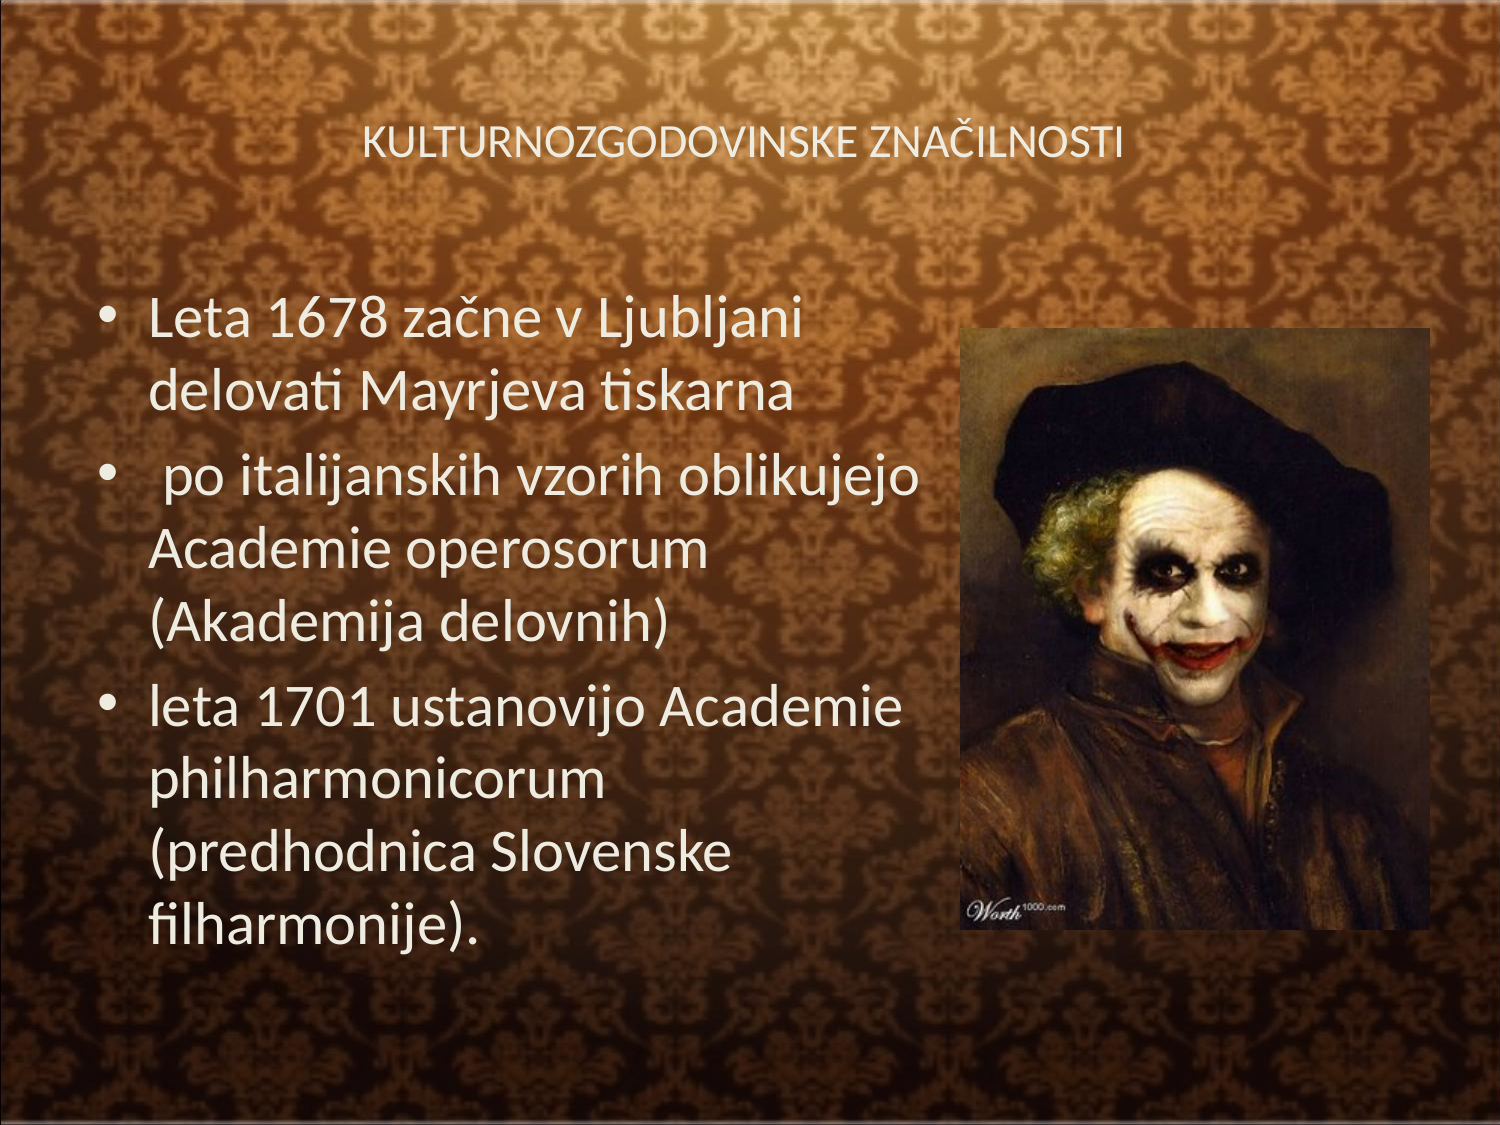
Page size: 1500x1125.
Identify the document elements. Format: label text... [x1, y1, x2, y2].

picture [0, 0, 1500, 1125]
list Leta 1678 začne v Ljubljani delovati Mayrjeva tiskarna po italijanskih vzorih oblikujejo Academie operosorum (Akademija delovnih) leta 1701 ustanovijo Academie philharmonicorum (predhodnica Slovenske filharmonije). [82, 269, 938, 1094]
title KULTURNOZGODOVINSKE ZNAČILNOSTI [75, 45, 1425, 233]
